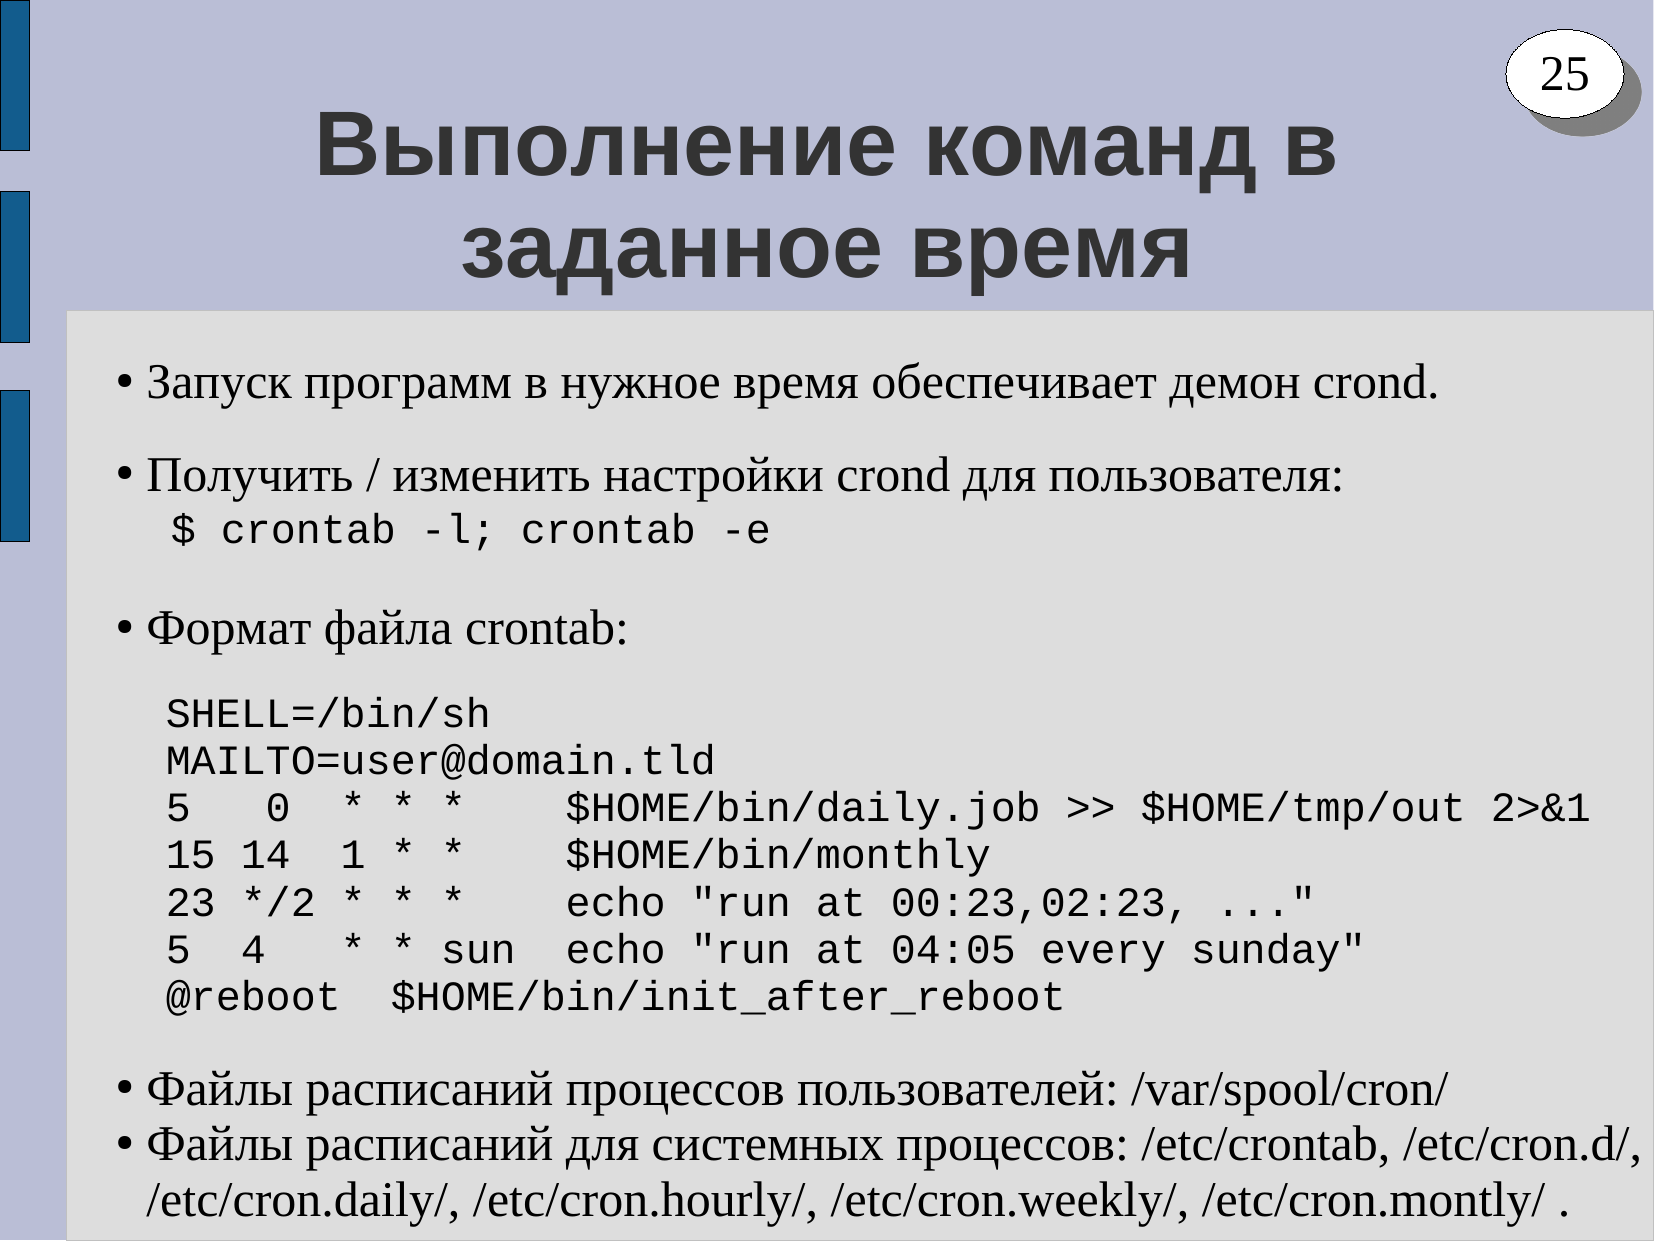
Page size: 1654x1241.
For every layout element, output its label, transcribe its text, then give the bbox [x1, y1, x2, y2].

text_box Запуск программ в нужное время обеспечивает демон crond. Получить / изменить настройки crond для пользователя: $ crontab -l; crontab -e Формат файла crontab: SHELL=/bin/sh MAILTO=user@domain.tld 5 0 * * * $HOME/bin/daily.job >> $HOME/tmp/out 2>&1 15 14 1 * * $HOME/bin/monthly 23 */2 * * * echo "run at 00:23,02:23, ..." 5 4 * * sun echo "run at 04:05 every sunday" @reboot $HOME/bin/init_after_reboot Файлы расписаний процессов пользователей: /var/spool/cron/ Файлы расписаний для системных процессов: /etc/crontab, /etc/cron.d/, /etc/cron.daily/, /etc/cron.hourly/, /etc/cron.weekly/, /etc/cron.montly/ . [115, 354, 1644, 1227]
title Выполнение команд в заданное время [121, 91, 1534, 299]
text_box 25 [1505, 29, 1625, 119]
